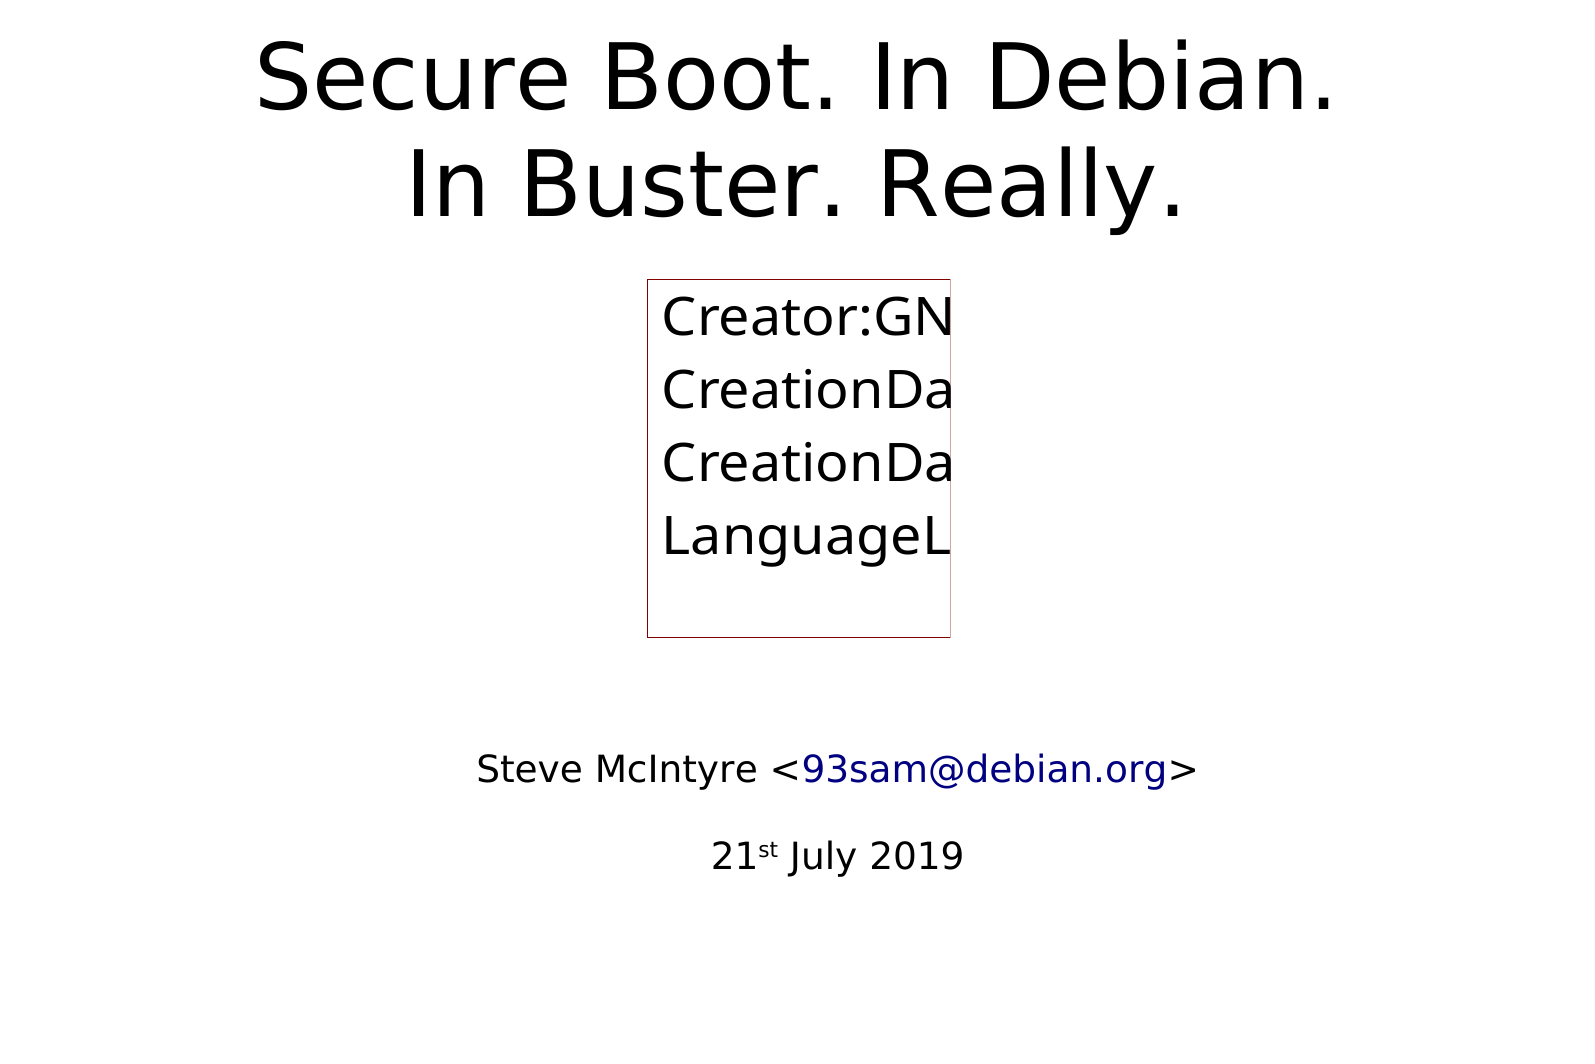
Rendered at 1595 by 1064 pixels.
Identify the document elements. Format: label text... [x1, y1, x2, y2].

subtitle Steve McIntyre <93sam@debian.org> 21st July 2019 [102, 562, 1538, 1064]
title Secure Boot. In Debian. In Buster. Really. [79, 24, 1515, 239]
picture [644, 275, 951, 638]
